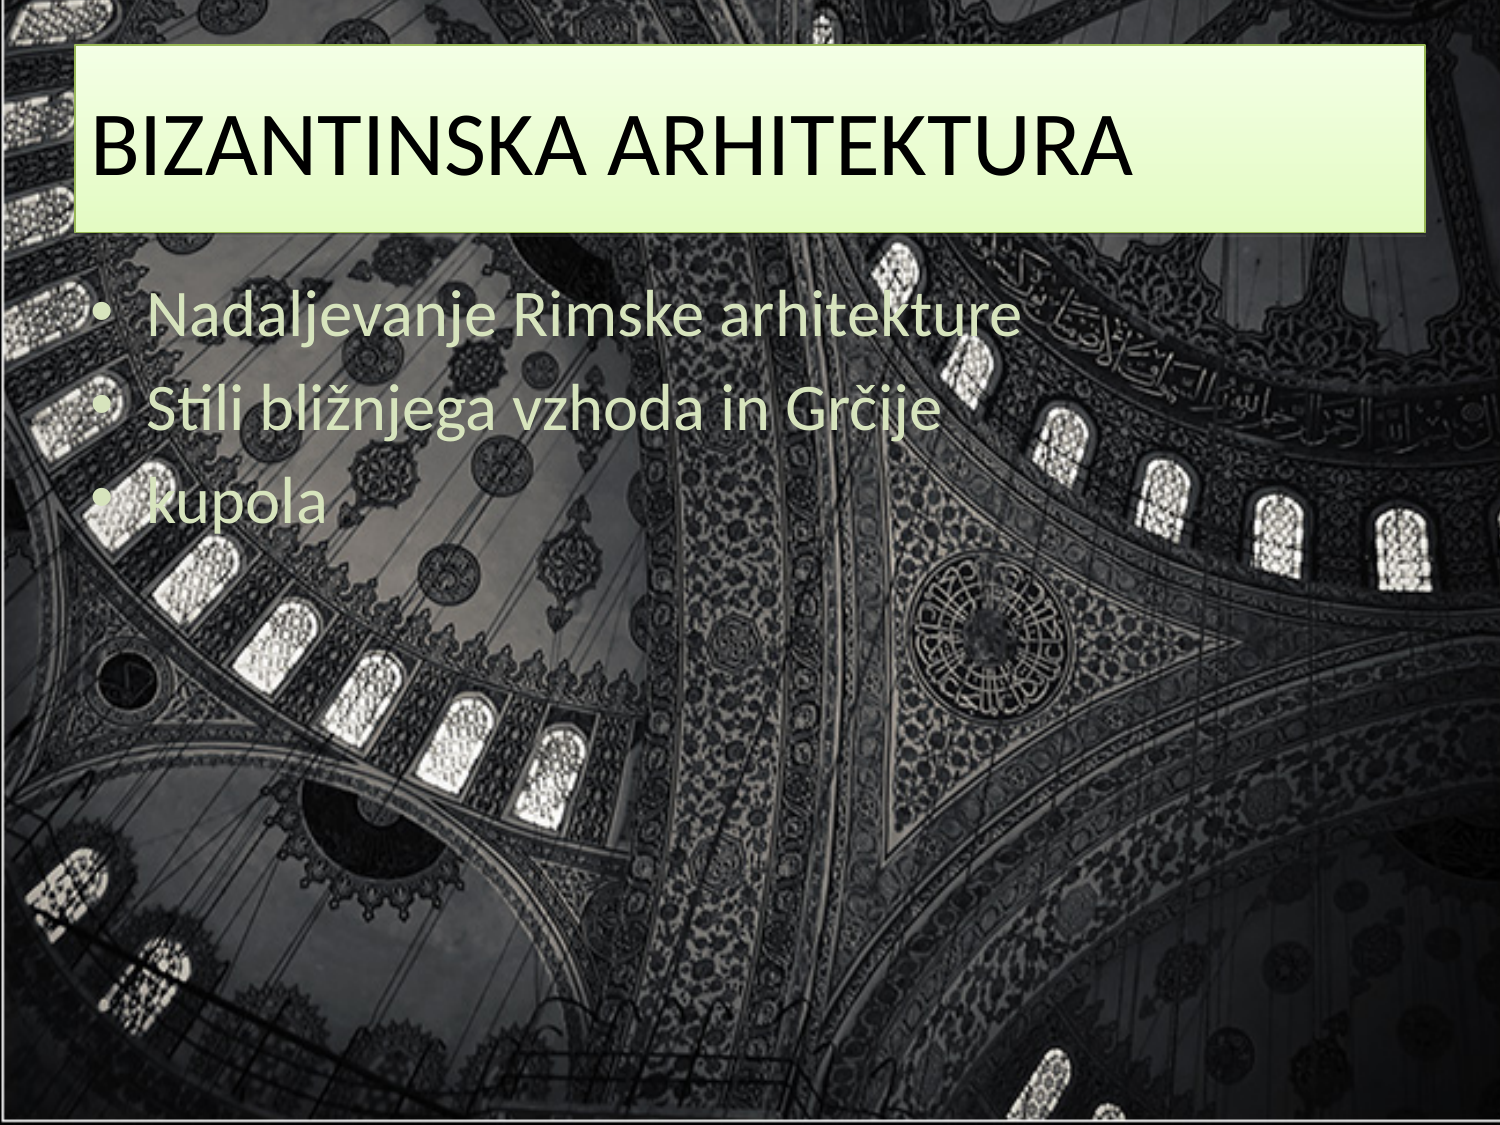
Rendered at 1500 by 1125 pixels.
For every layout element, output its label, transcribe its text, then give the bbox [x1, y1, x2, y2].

title BIZANTINSKA ARHITEKTURA [75, 45, 1425, 233]
list Nadaljevanje Rimske arhitekture Stili bližnjega vzhoda in Grčije kupola [75, 262, 1425, 1005]
picture [0, 0, 1500, 1125]
